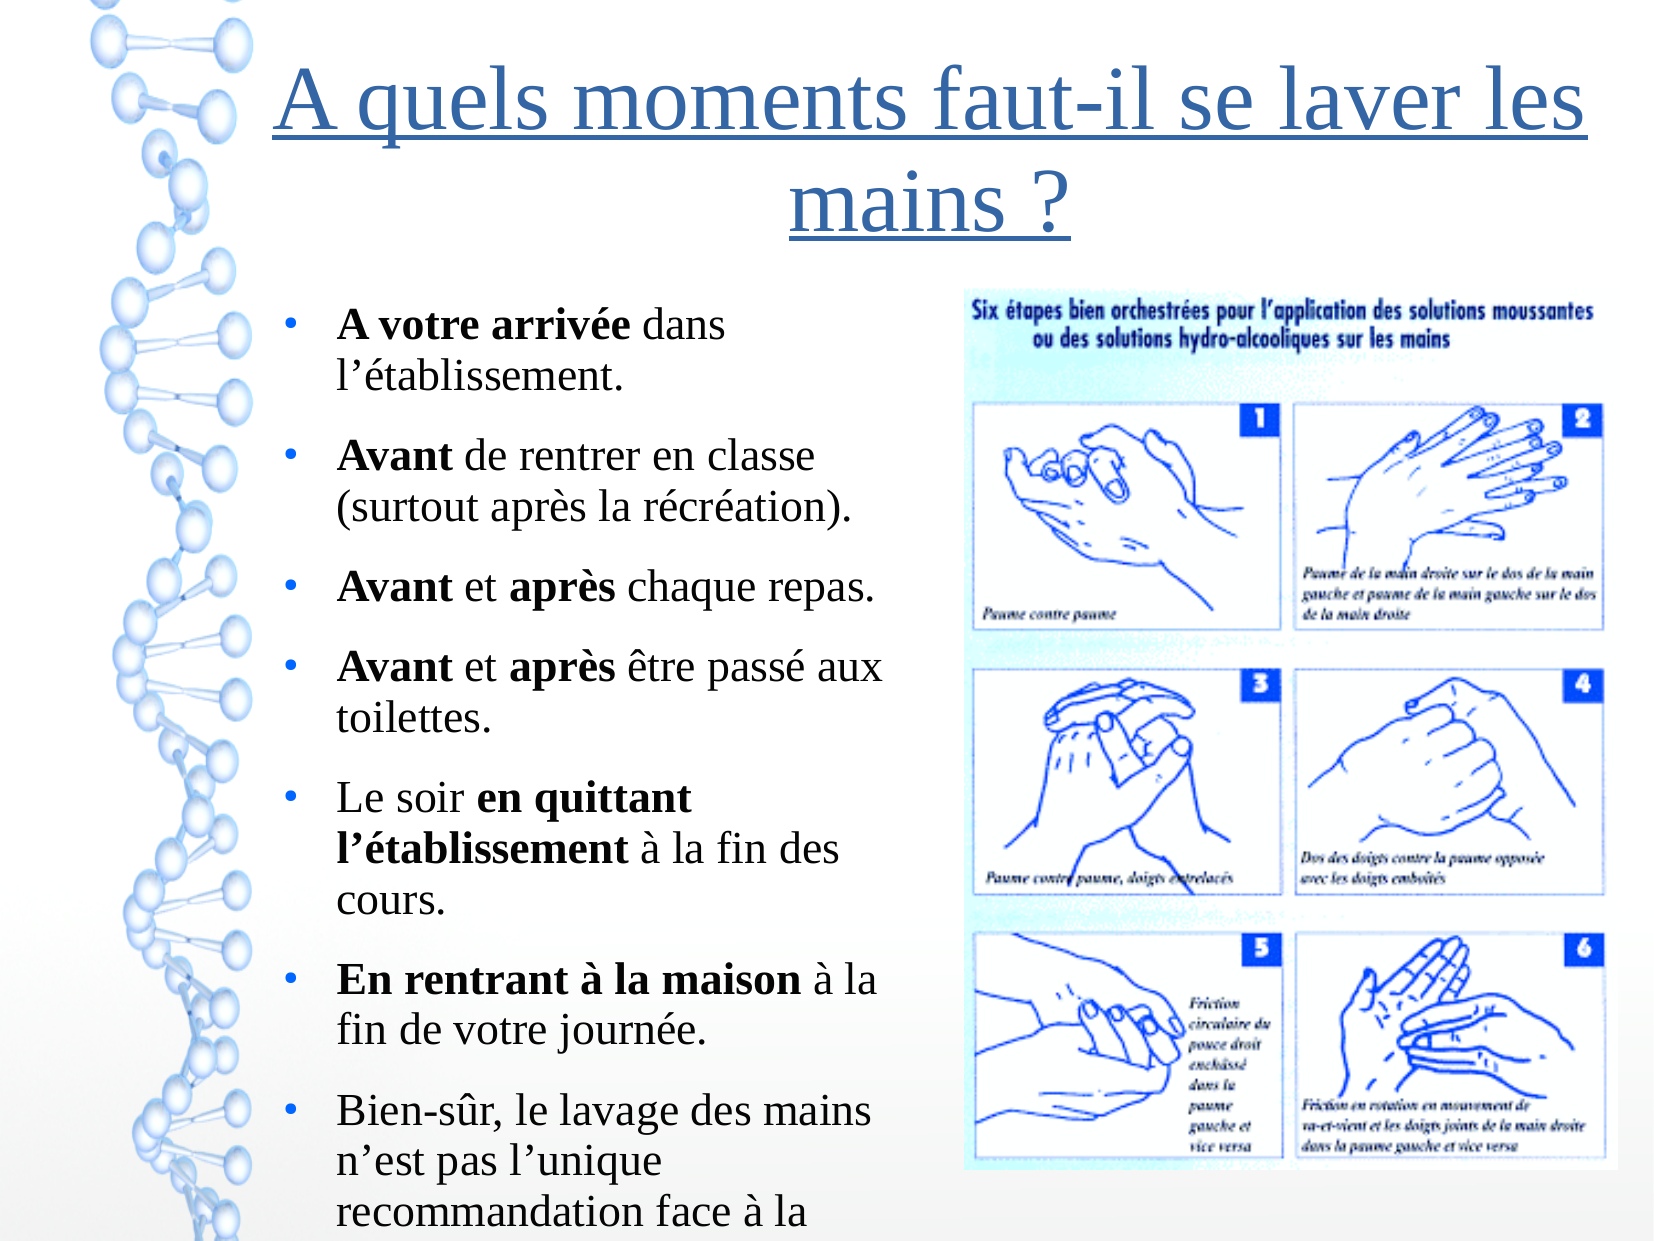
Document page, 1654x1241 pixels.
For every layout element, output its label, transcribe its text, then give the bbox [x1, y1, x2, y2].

picture [0, 0, 1654, 1241]
title A quels moments faut-il se laver les mains ? [265, 47, 1595, 252]
list A votre arrivée dans l’établissement. Avant de rentrer en classe (surtout après la récréation). Avant et après chaque repas. Avant et après être passé aux toilettes. Le soir en quittant l’établissement à la fin des cours. En rentrant à la maison à la fin de votre journée. Bien-sûr, le lavage des mains n’est pas l’unique recommandation face à la pandémie du Covid 19. [265, 299, 915, 1146]
